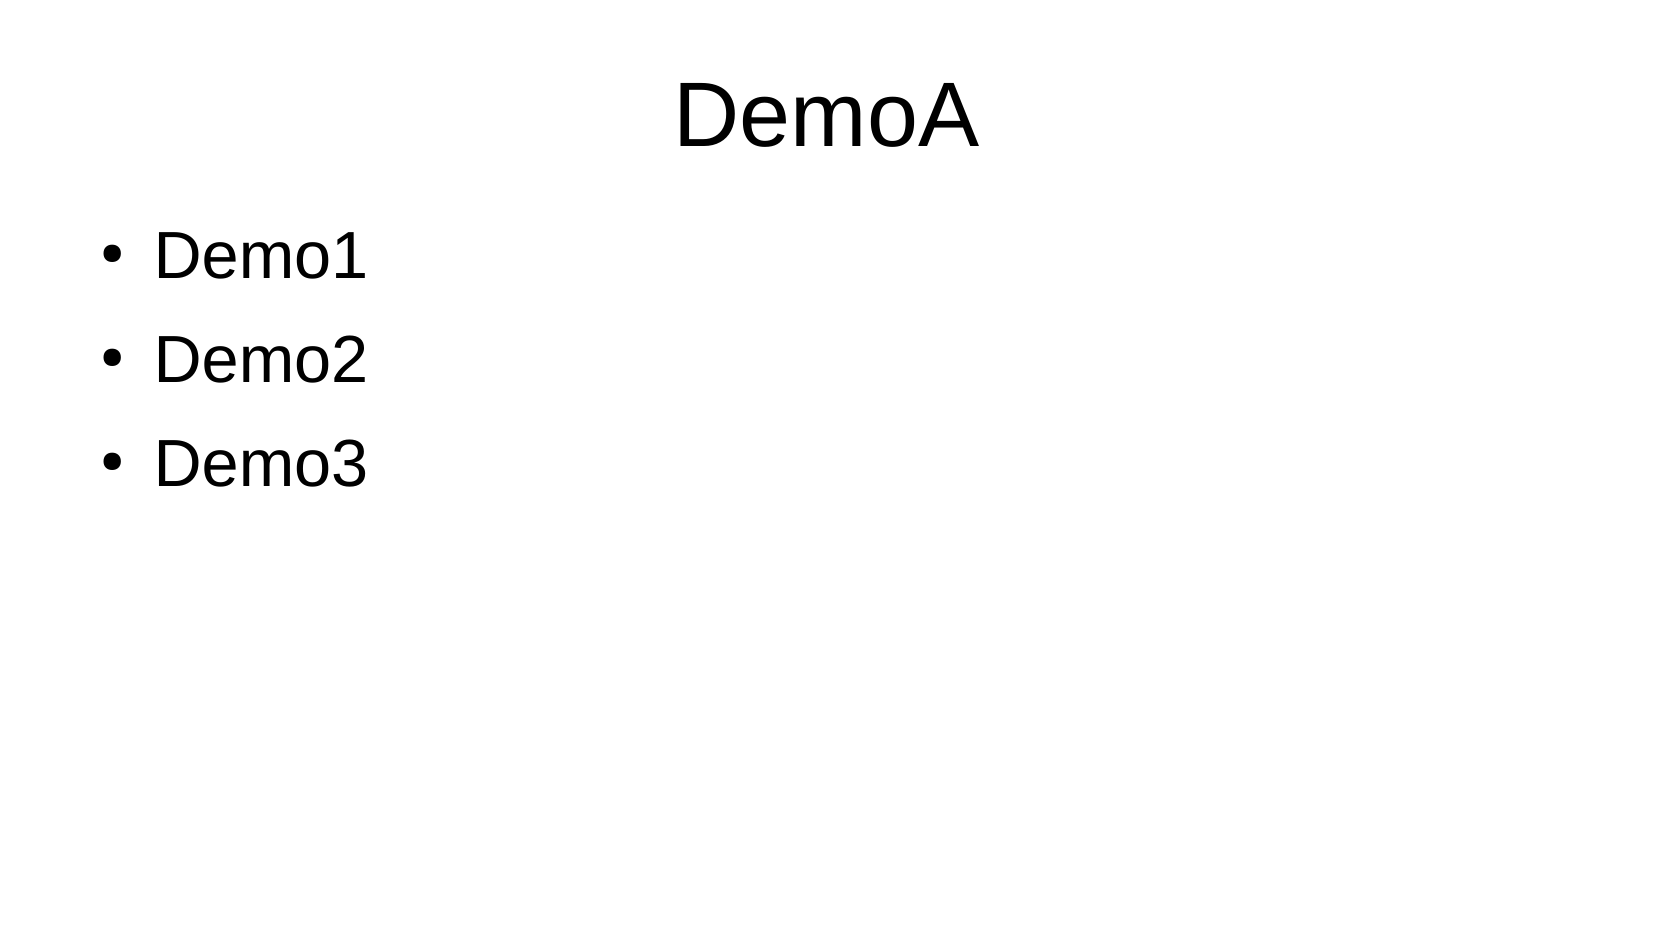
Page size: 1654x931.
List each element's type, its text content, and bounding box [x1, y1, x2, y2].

title DemoA [82, 37, 1571, 193]
list Demo1 Demo2 Demo3 [82, 217, 1571, 758]
